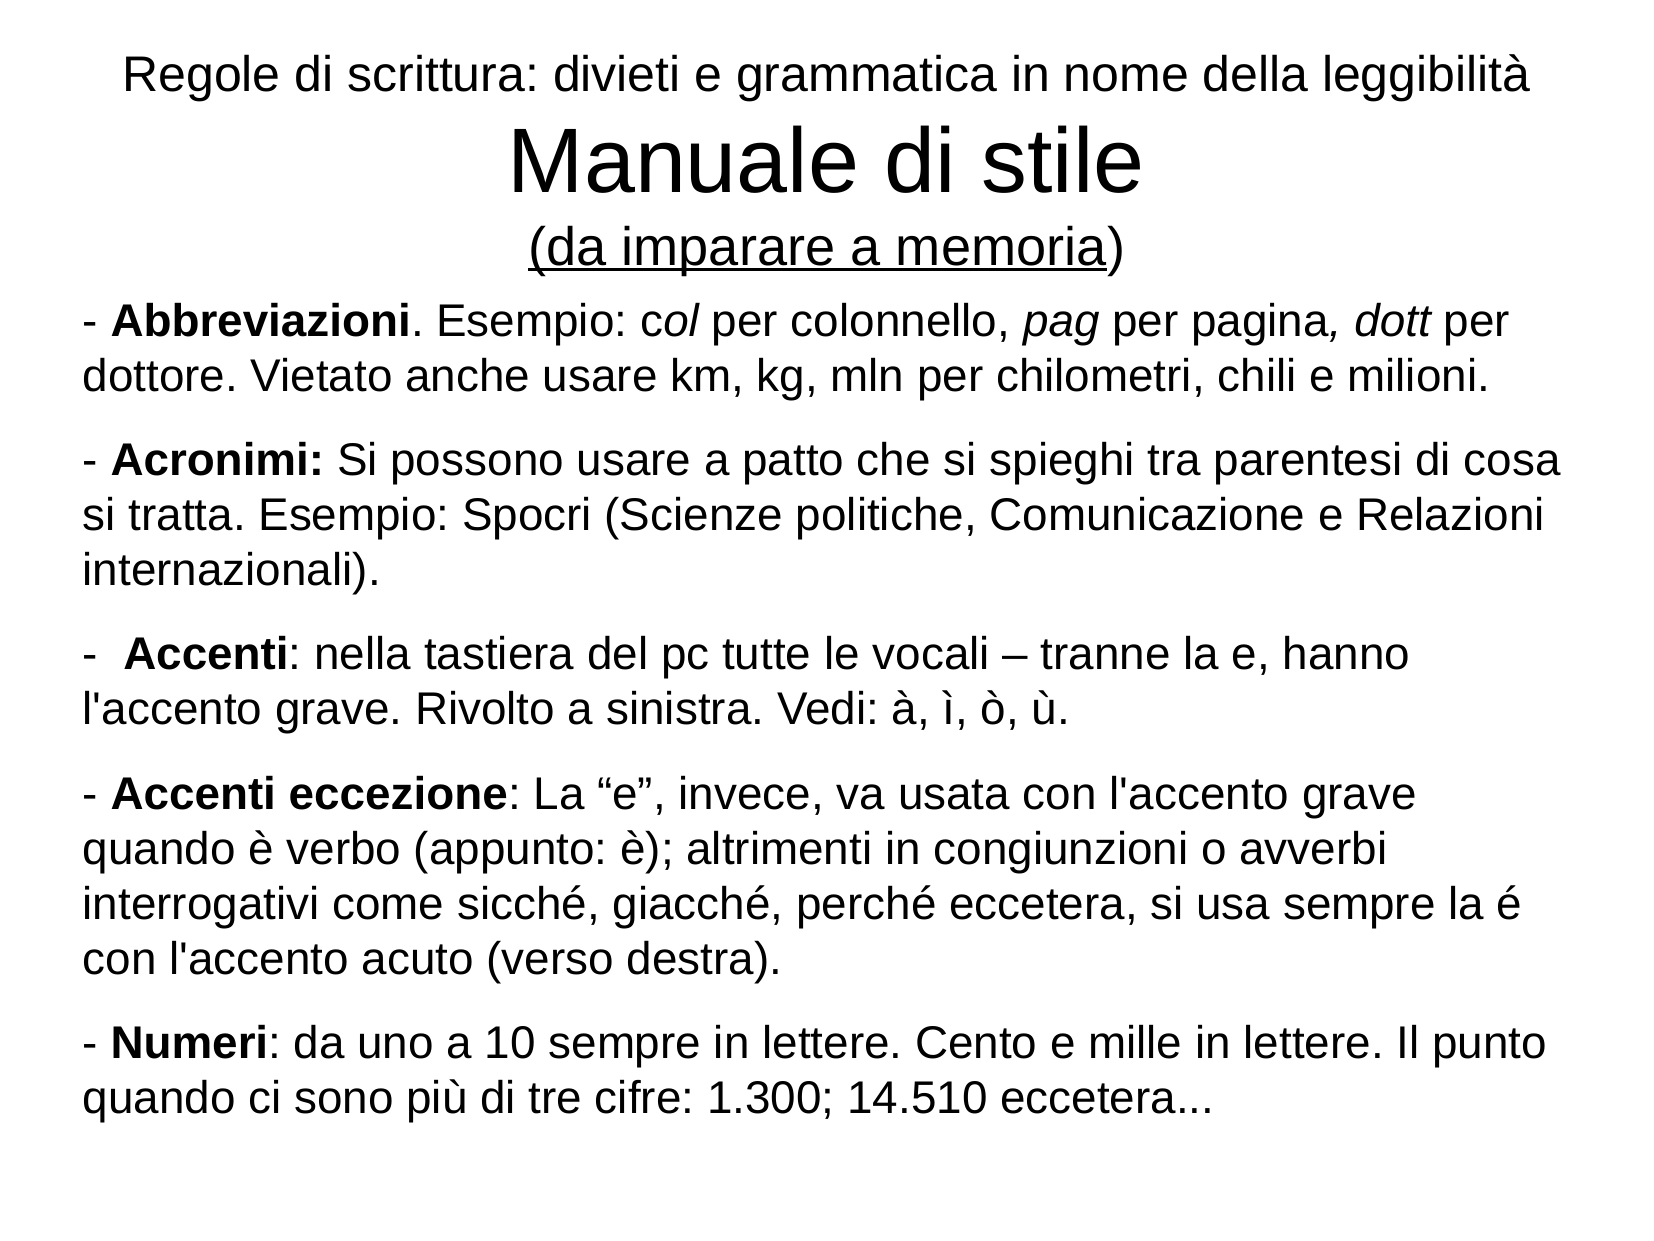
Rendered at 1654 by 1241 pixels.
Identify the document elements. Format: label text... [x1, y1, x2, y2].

title Regole di scrittura: divieti e grammatica in nome della leggibilità Manuale di stile (da imparare a memoria) [82, 41, 1571, 265]
list - Abbreviazioni. Esempio: col per colonnello, pag per pagina, dott per dottore. Vietato anche usare km, kg, mln per chilometri, chili e milioni. - Acronimi: Si possono usare a patto che si spieghi tra parentesi di cosa si tratta. Esempio: Spocri (Scienze politiche, Comunicazione e Relazioni internazionali). - Accenti: nella tastiera del pc tutte le vocali – tranne la e, hanno l'accento grave. Rivolto a sinistra. Vedi: à, ì, ò, ù. - Accenti eccezione: La “e”, invece, va usata con l'accento grave quando è verbo (appunto: è); altrimenti in congiunzioni o avverbi interrogativi come sicché, giacché, perché eccetera, si usa sempre la é con l'accento acuto (verso destra). - Numeri: da uno a 10 sempre in lettere. Cento e mille in lettere. Il punto quando ci sono più di tre cifre: 1.300; 14.510 eccetera... [82, 290, 1571, 1131]
